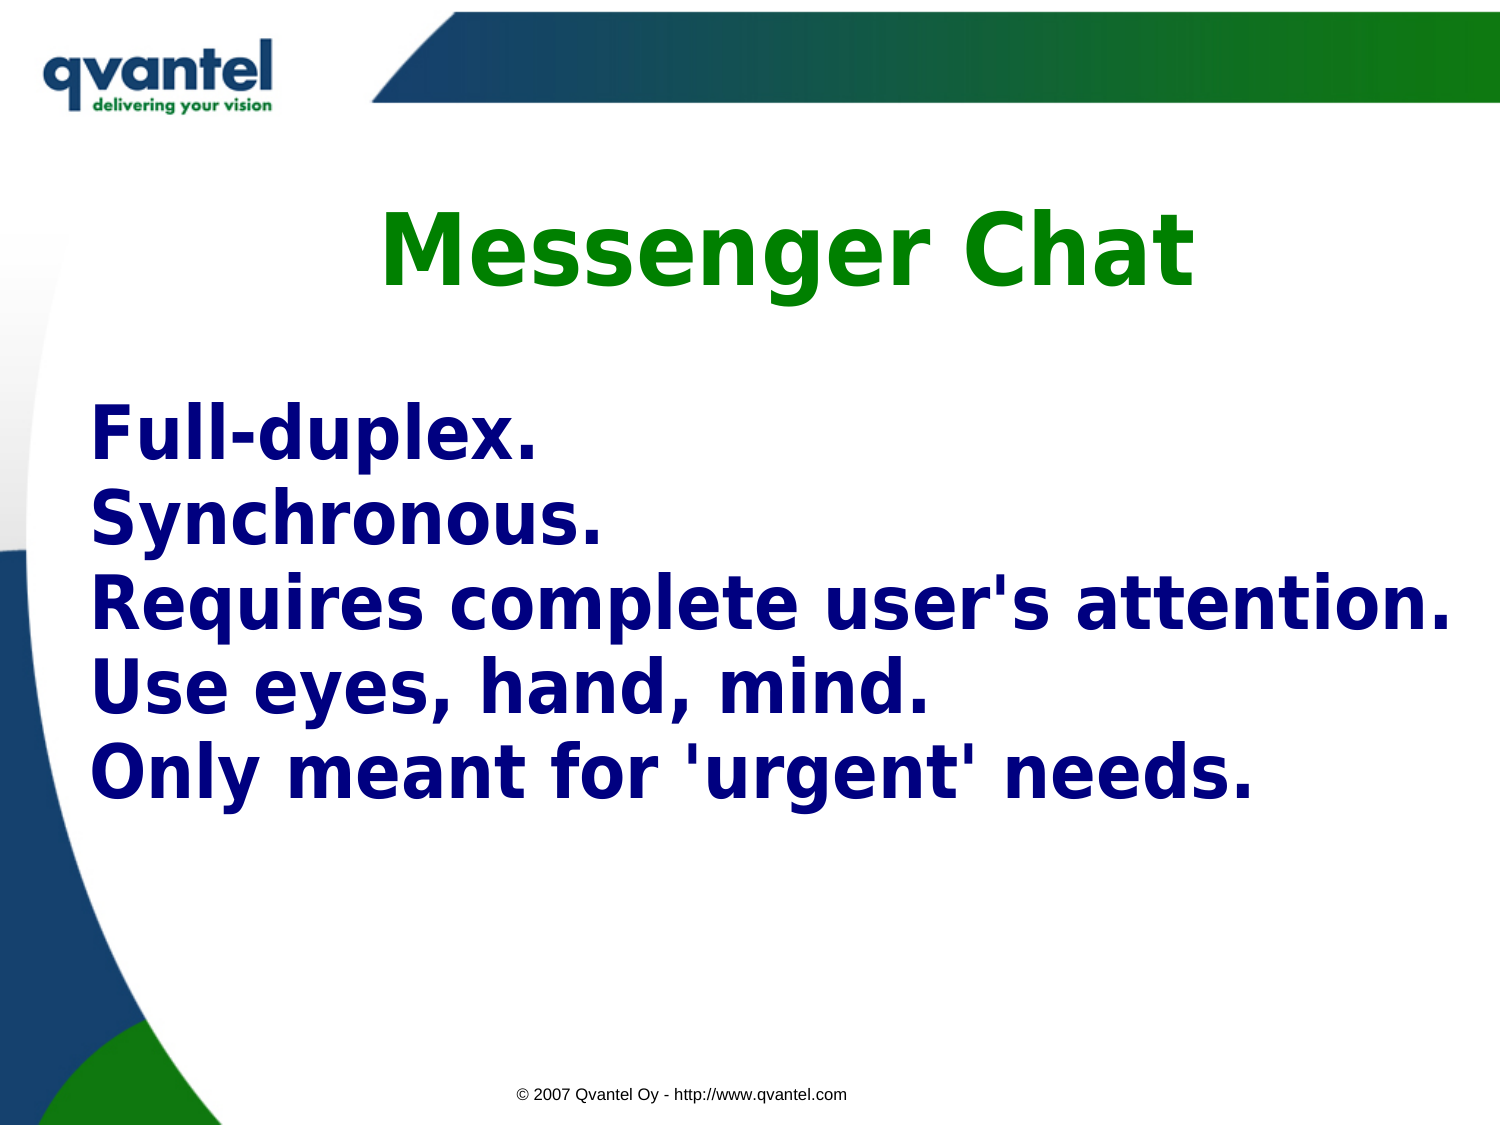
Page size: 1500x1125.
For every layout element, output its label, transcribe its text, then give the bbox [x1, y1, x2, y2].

text_box Messenger Chat Full-duplex. Synchronous. Requires complete user's attention. Use eyes, hand, mind. Only meant for 'urgent' needs. [75, 187, 1500, 827]
picture [0, 0, 1500, 1125]
